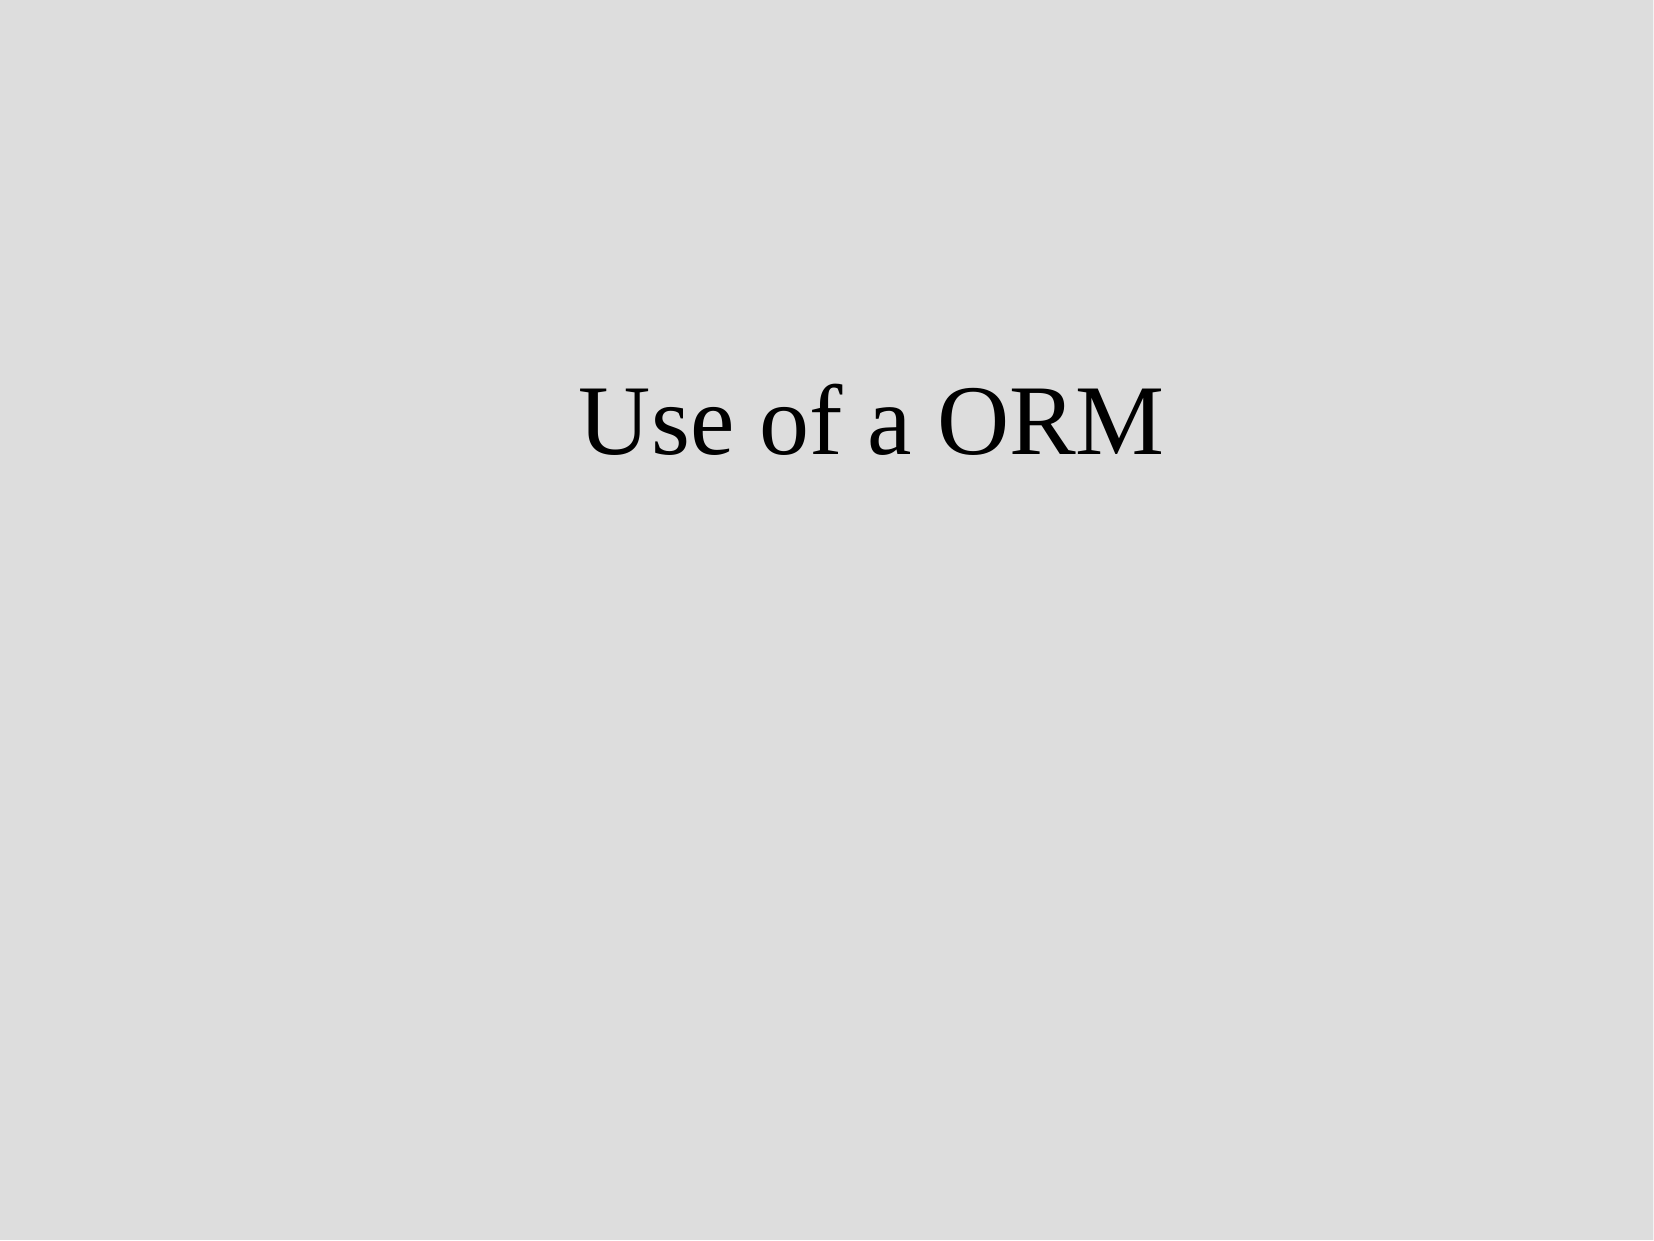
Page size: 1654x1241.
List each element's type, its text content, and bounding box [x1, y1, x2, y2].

text_box Use of a ORM [271, 357, 1473, 484]
subtitle [82, 49, 1571, 1010]
